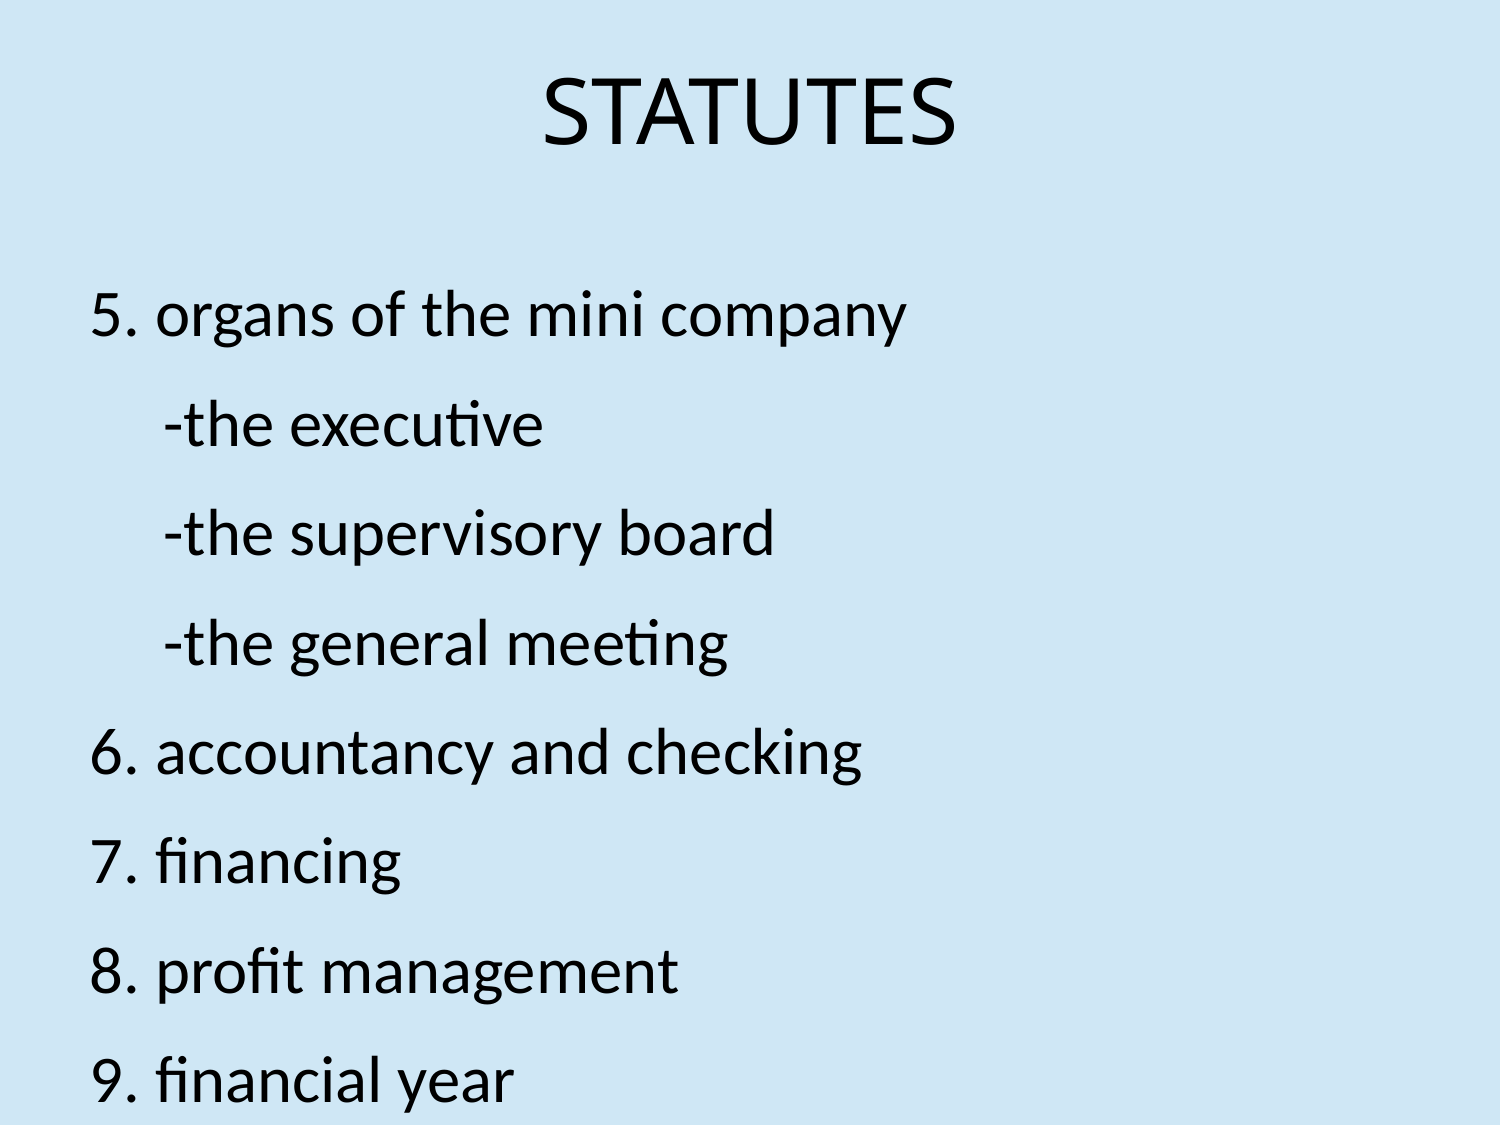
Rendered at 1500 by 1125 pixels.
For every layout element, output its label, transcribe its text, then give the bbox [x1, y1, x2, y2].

list 5. organs of the mini company -the executive -the supervisory board -the general meeting 6. accountancy and checking 7. financing 8. profit management 9. financial year [75, 262, 1425, 1005]
title STATUTES [75, 45, 1425, 233]
